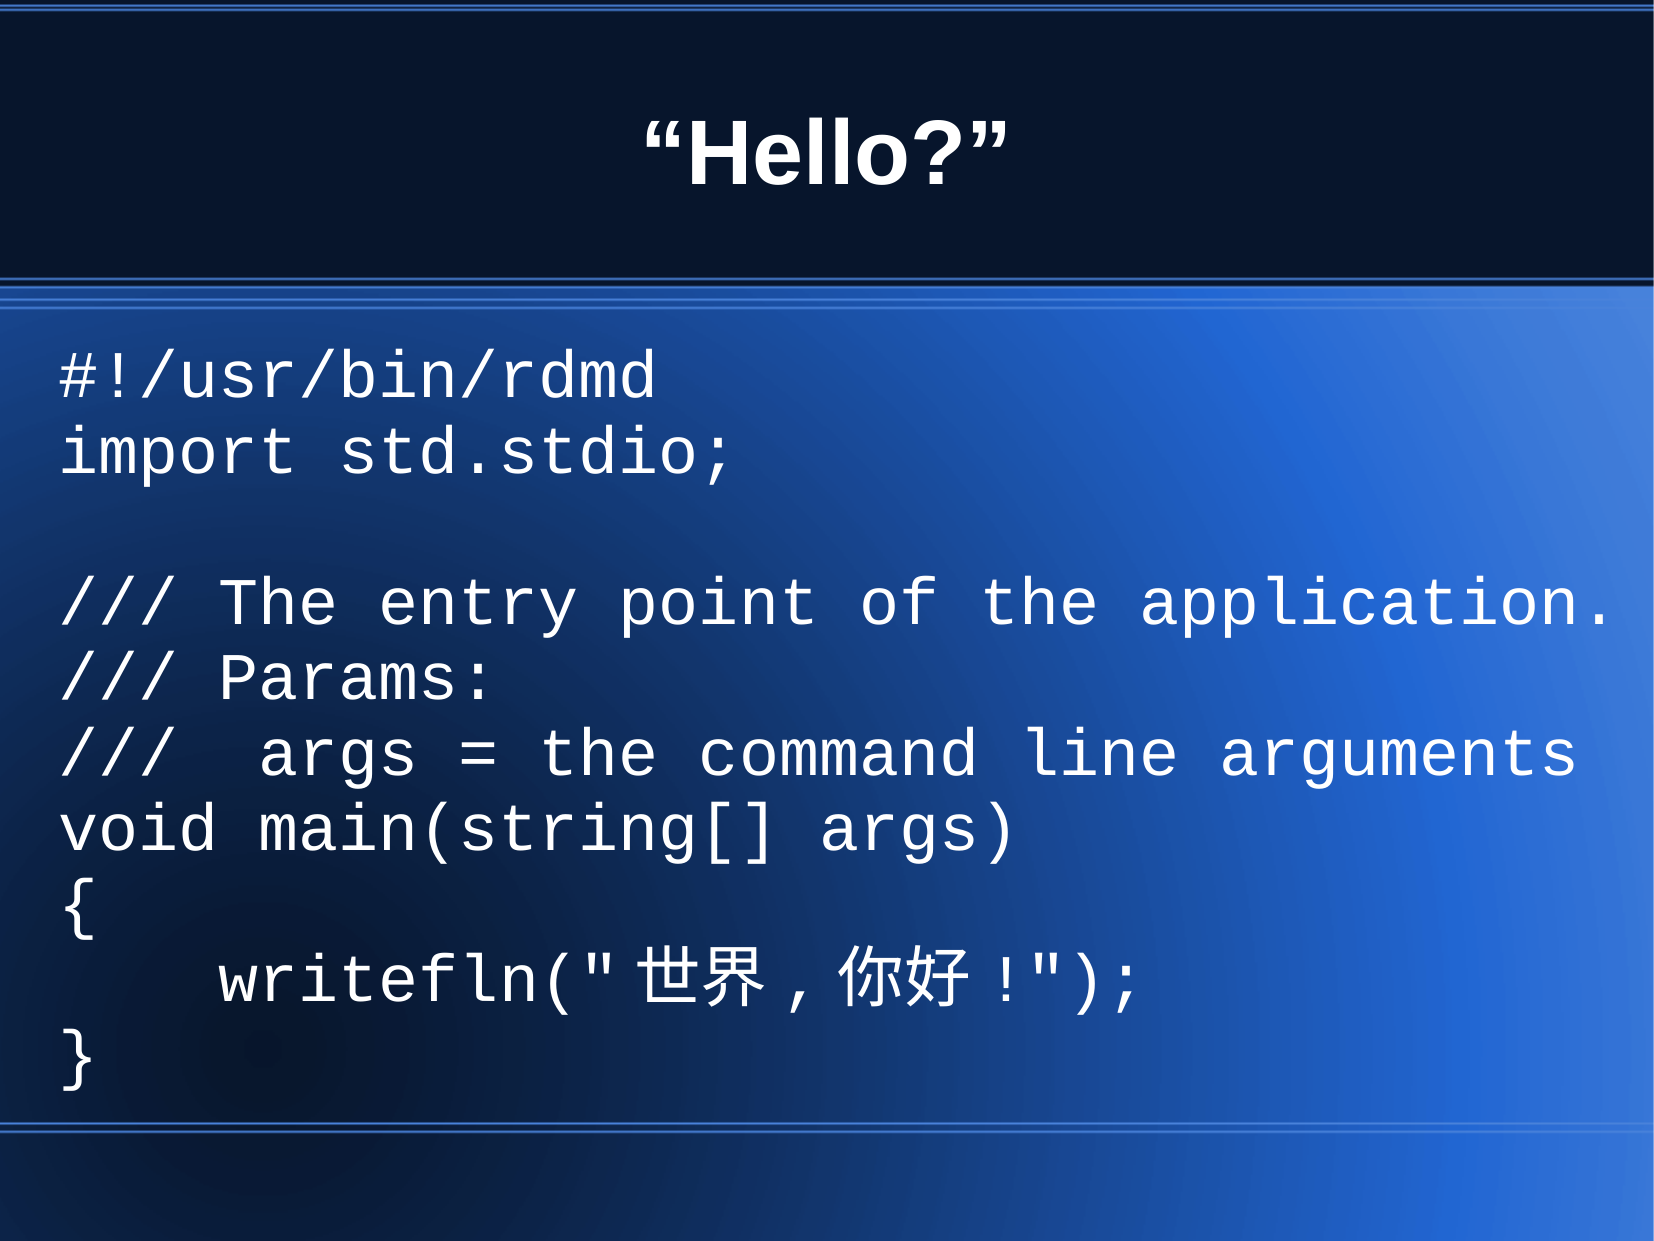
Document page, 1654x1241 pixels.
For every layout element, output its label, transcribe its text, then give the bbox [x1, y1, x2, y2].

subtitle #!/usr/bin/rdmd import std.stdio; /// The entry point of the application. /// Params: /// args = the command line arguments void main(string[] args) { writefln("世界,你好!"); } [59, 342, 1625, 1174]
title “Hello?” [82, 49, 1571, 257]
picture [0, 0, 1654, 1241]
